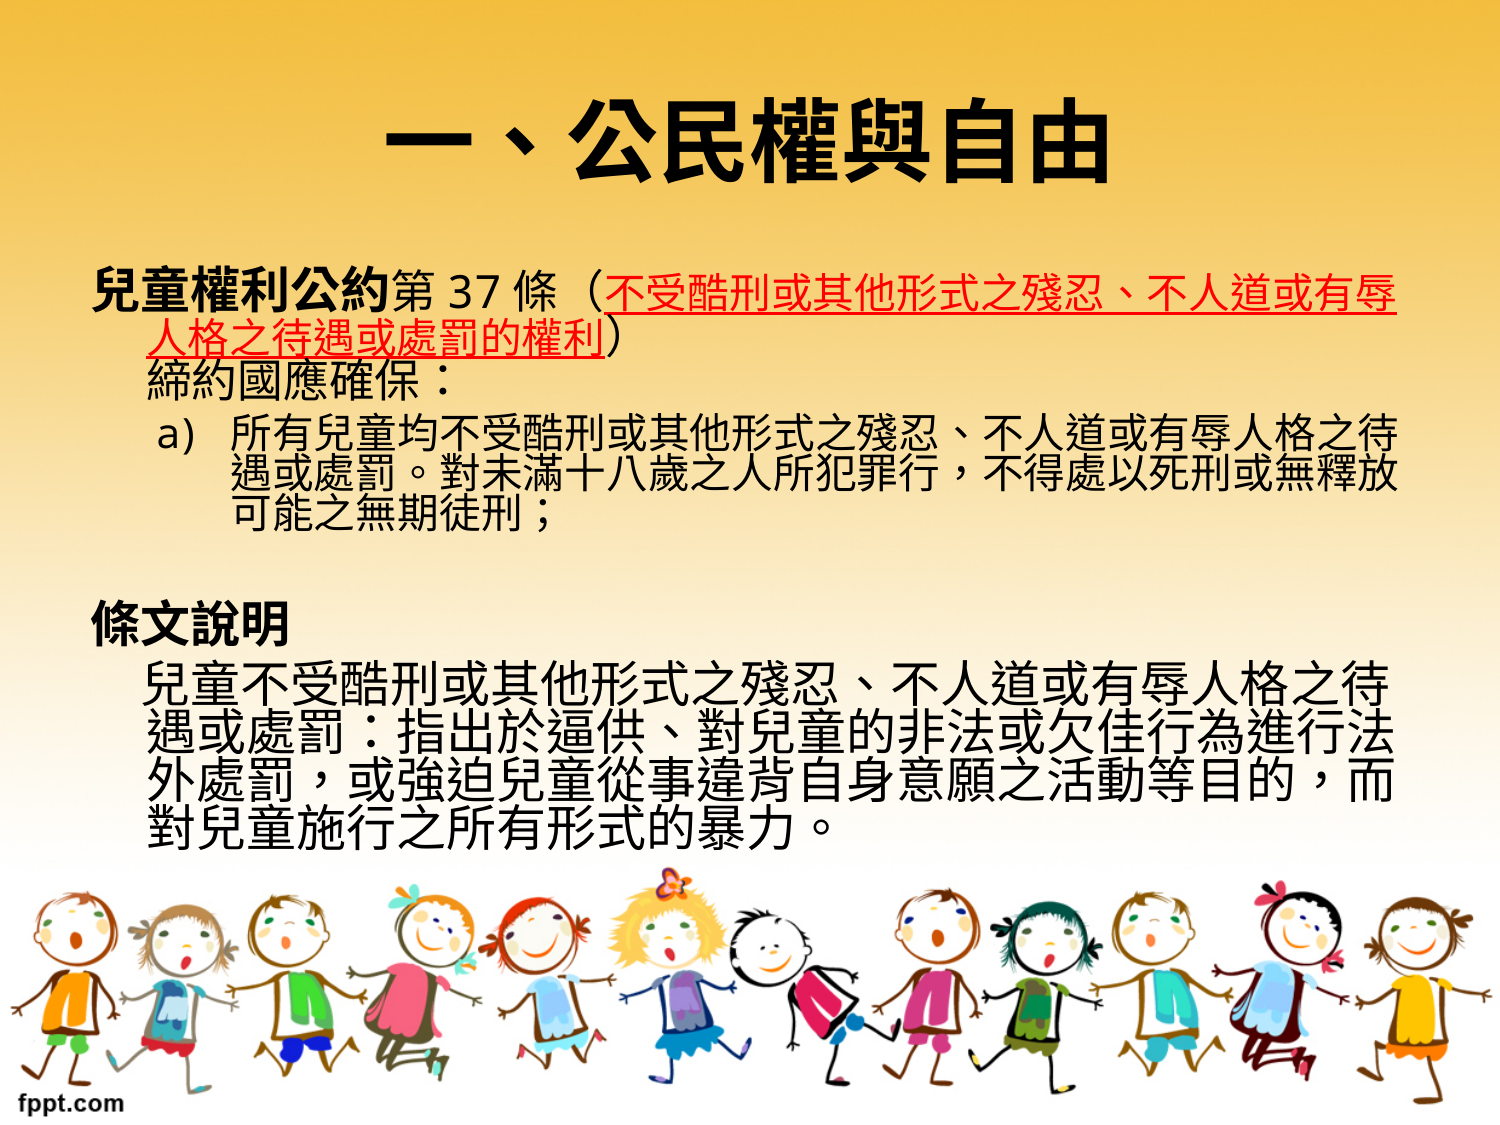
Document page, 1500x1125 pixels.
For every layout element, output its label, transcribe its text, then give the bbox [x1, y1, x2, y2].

list 兒童權利公約第37條（不受酷刑或其他形式之殘忍、不人道或有辱人格之待遇或處罰的權利） 締約國應確保： 所有兒童均不受酷刑或其他形式之殘忍、不人道或有辱人格之待遇或處罰。對未滿十八歲之人所犯罪行，不得處以死刑或無釋放可能之無期徒刑； 條文說明 兒童不受酷刑或其他形式之殘忍、不人道或有辱人格之待遇或處罰：指出於逼供、對兒童的非法或欠佳行為進行法外處罰，或強迫兒童從事違背自身意願之活動等目的，而對兒童施行之所有形式的暴力。 [75, 262, 1426, 1005]
picture [0, 0, 1500, 1125]
title 一、公民權與自由 [75, 45, 1426, 233]
